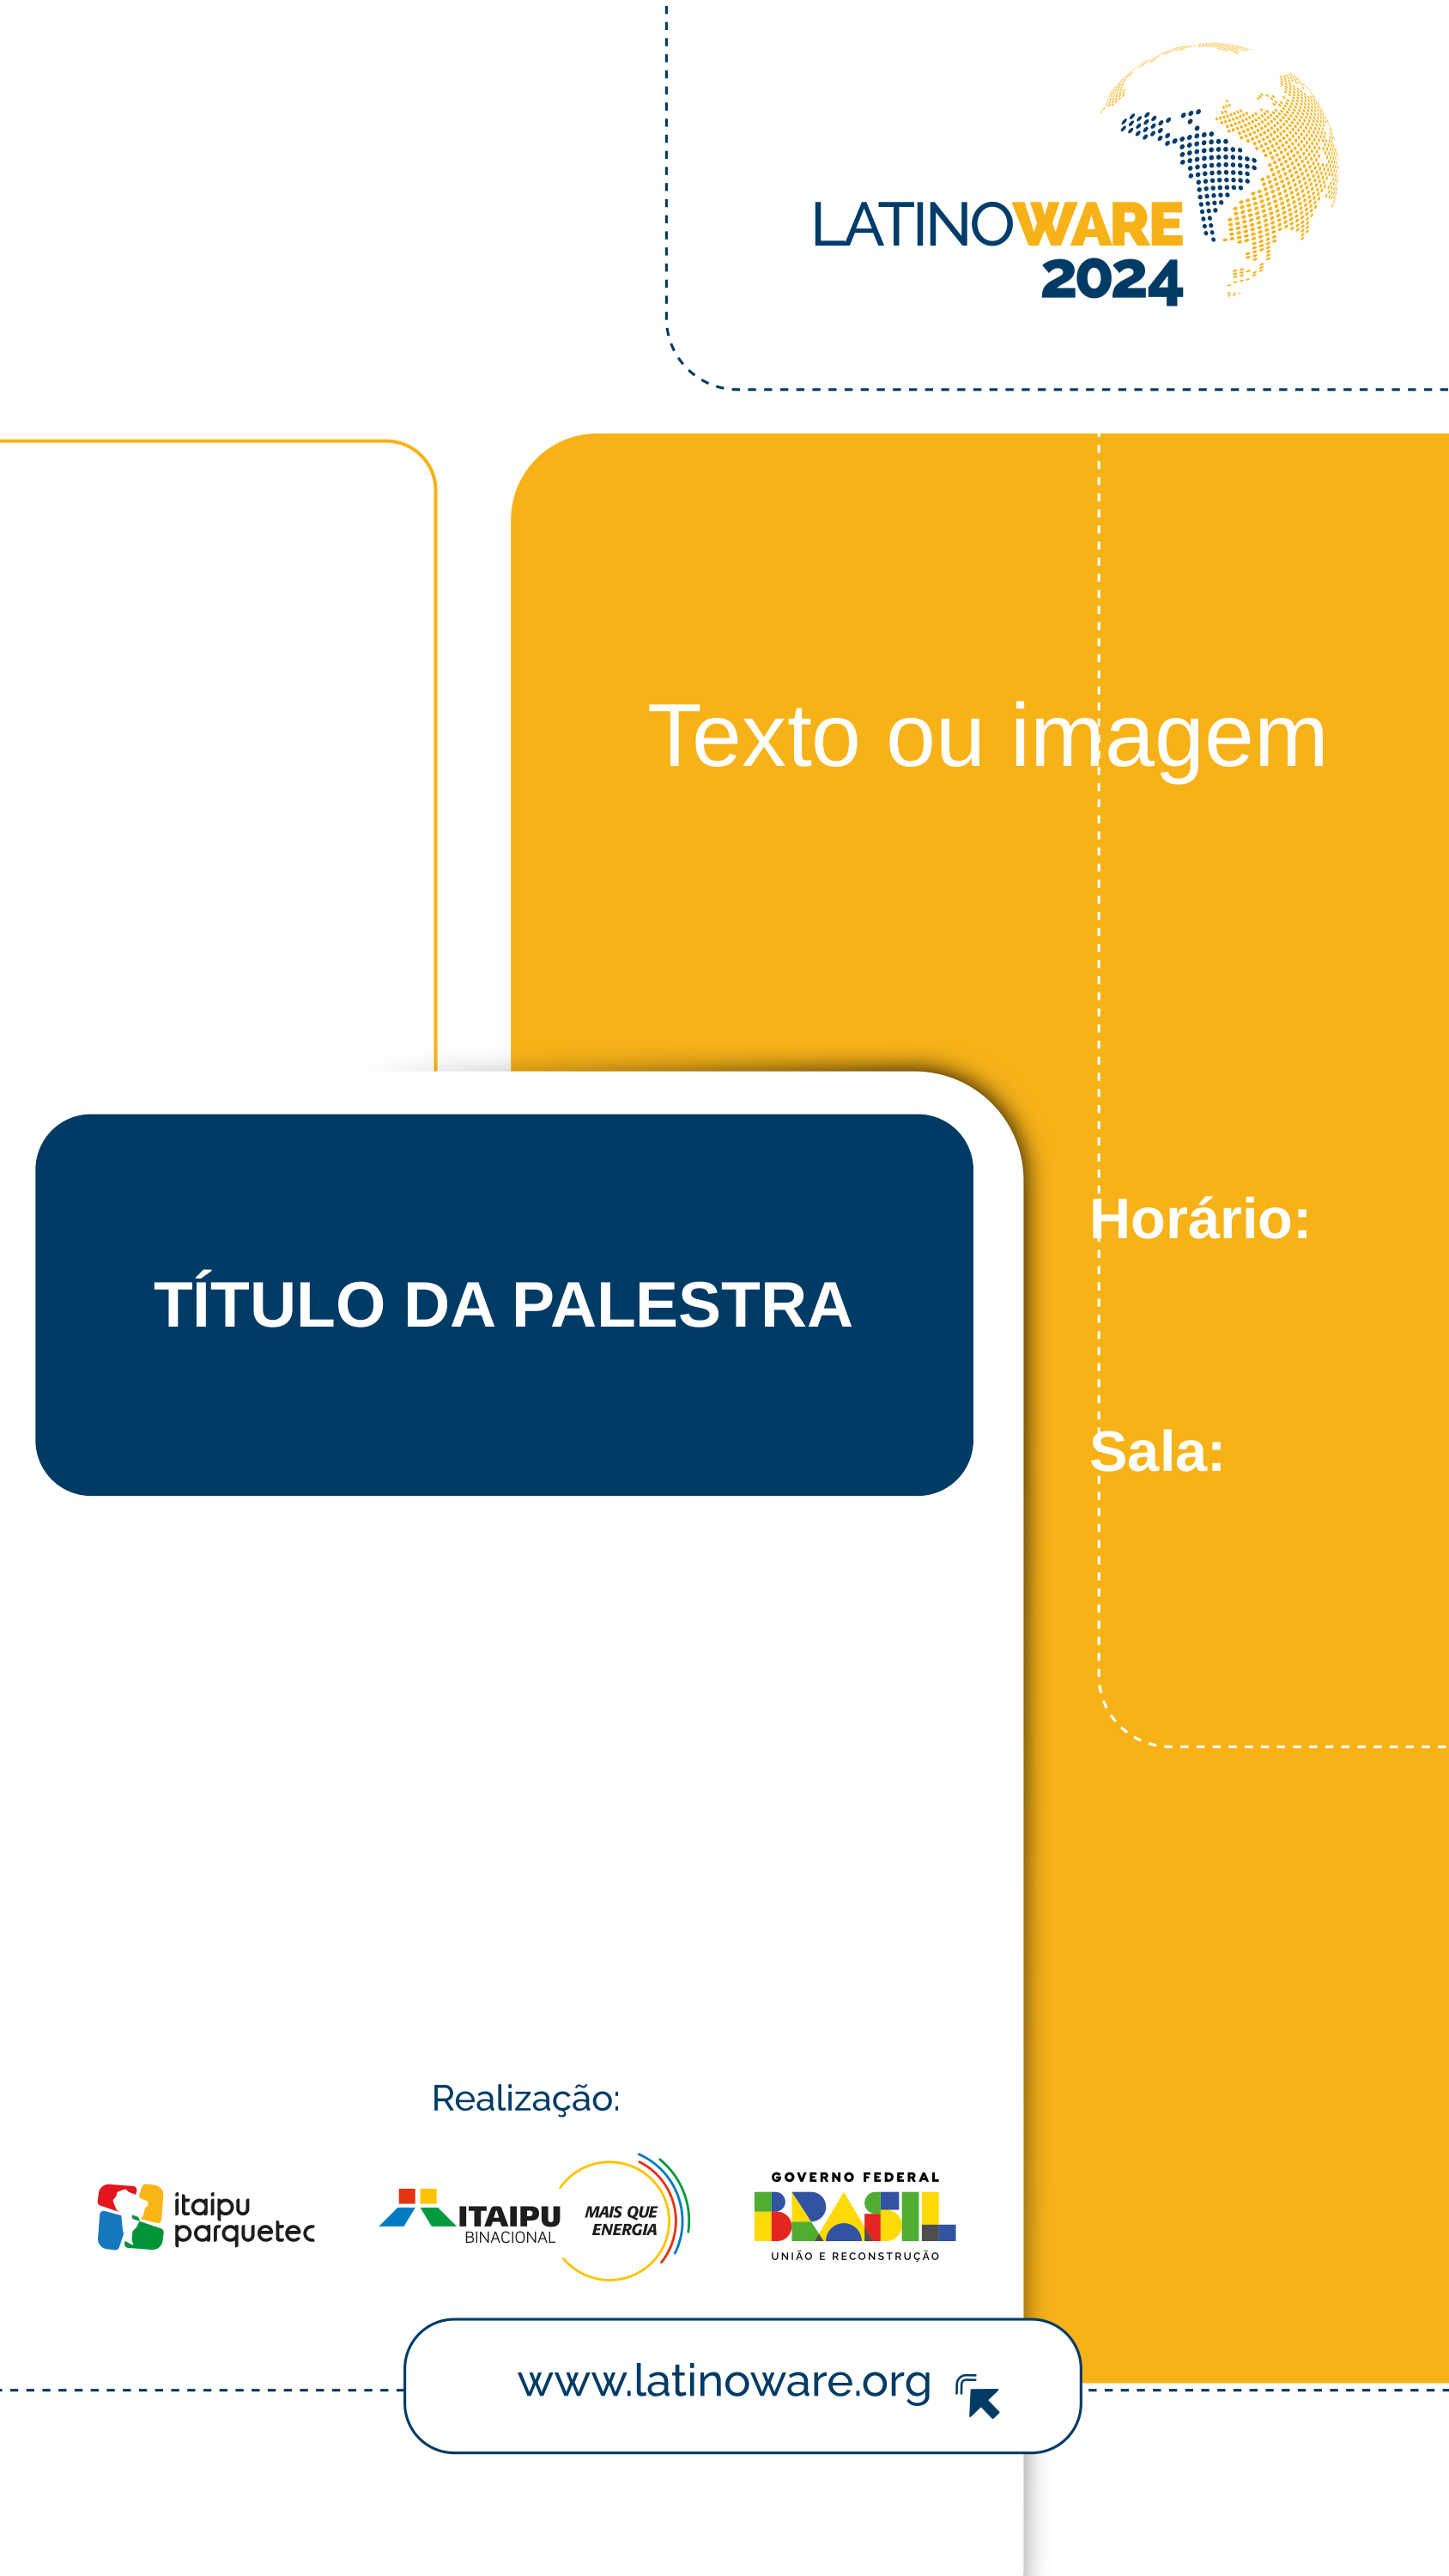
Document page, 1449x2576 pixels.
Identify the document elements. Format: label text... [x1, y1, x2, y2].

title Texto ou imagem [634, 482, 1343, 989]
text_box TÍTULO DA PALESTRA [35, 1114, 973, 1497]
text_box Horário: [1089, 1186, 1420, 1419]
picture [0, 0, 1449, 2576]
text_box Sala: [1089, 1419, 1420, 1710]
